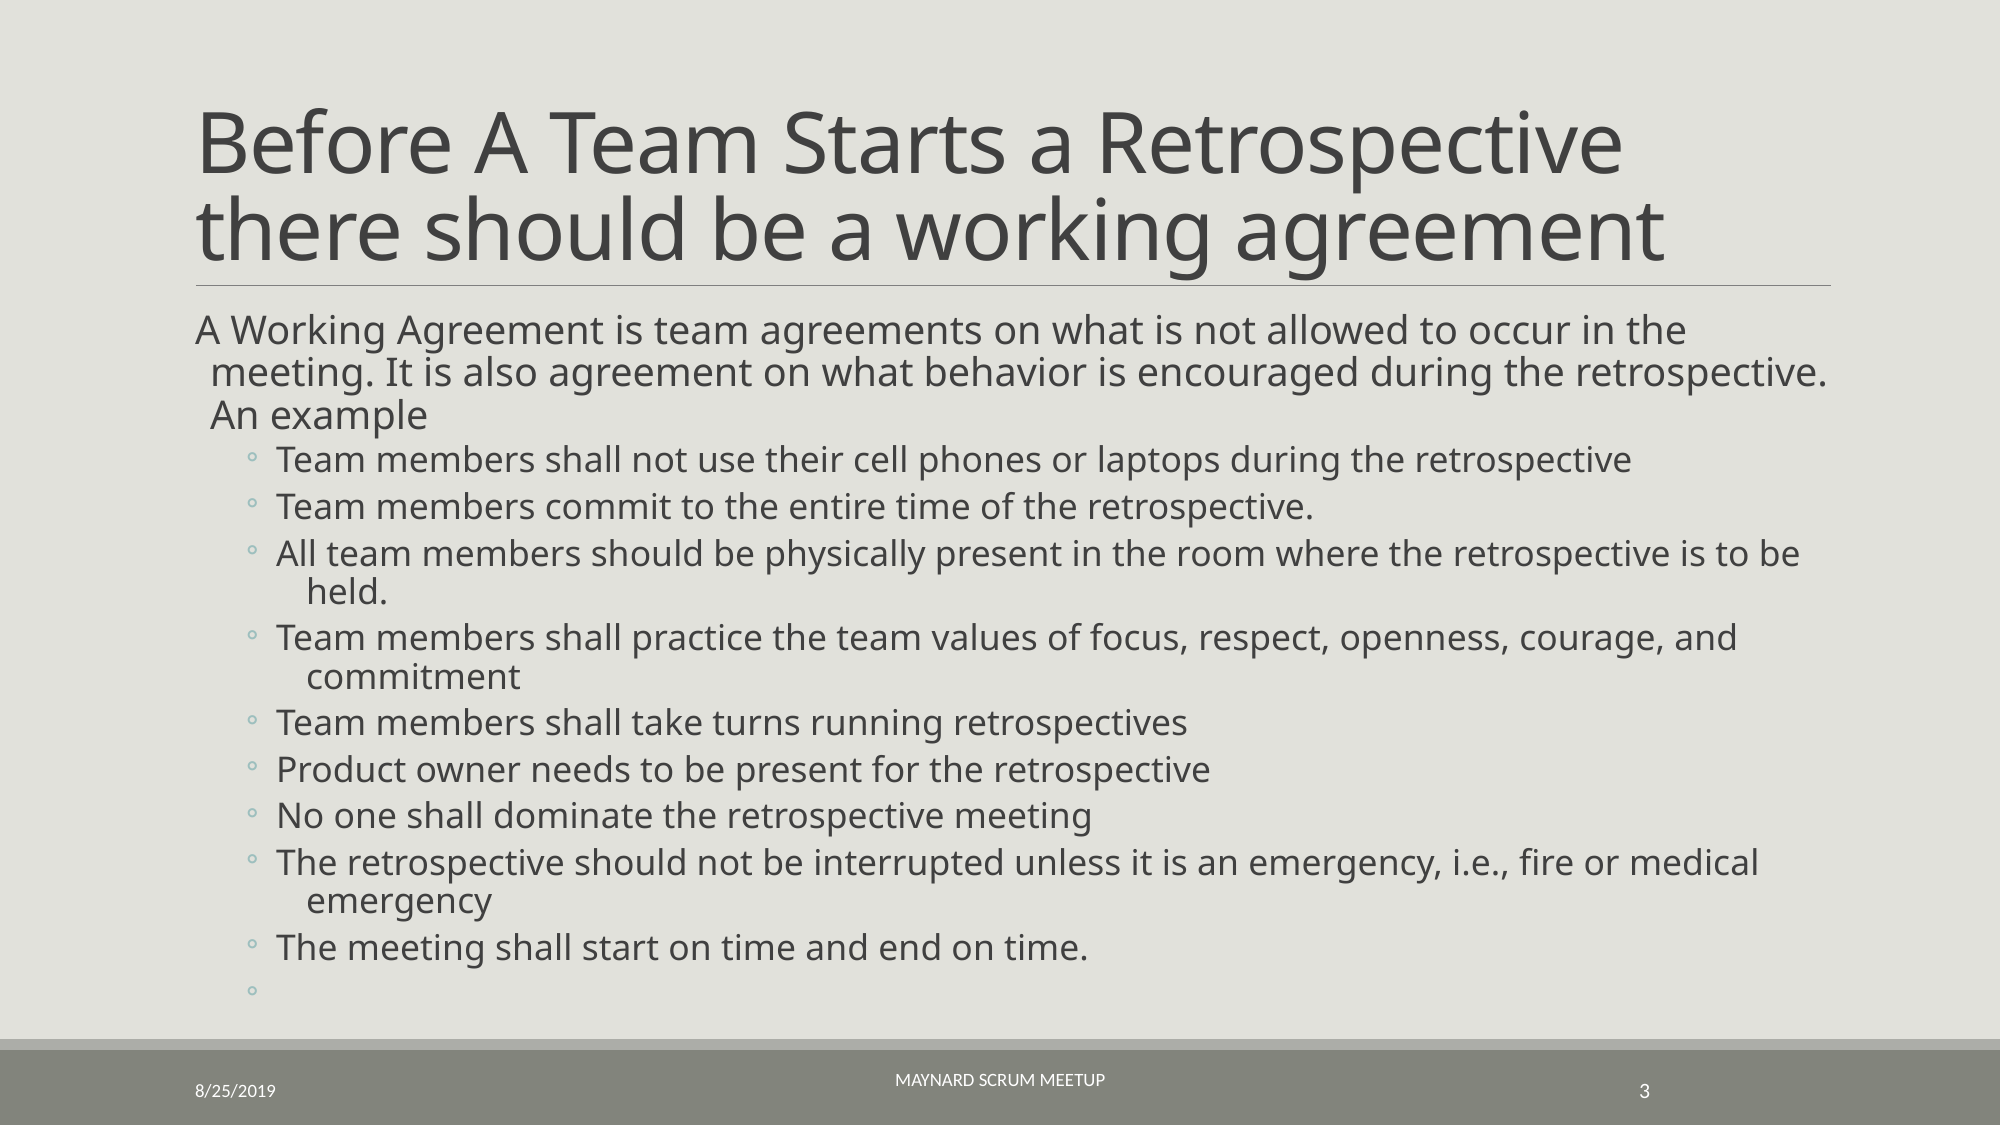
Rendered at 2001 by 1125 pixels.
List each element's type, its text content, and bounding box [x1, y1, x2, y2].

text_box 8/25/2019 [180, 1059, 586, 1120]
text_box 3 [1624, 1059, 1840, 1120]
text_box Maynard Scrum meetup [604, 1059, 1396, 1120]
list A Working Agreement is team agreements on what is not allowed to occur in the meeting. It is also agreement on what behavior is encouraged during the retrospective. An example Team members shall not use their cell phones or laptops during the retrospective Team members commit to the entire time of the retrospective. All team members should be physically present in the room where the retrospective is to be held. Team members shall practice the team values of focus, respect, openness, courage, and commitment Team members shall take turns running retrospectives Product owner needs to be present for the retrospective No one shall dominate the retrospective meeting The retrospective should not be interrupted unless it is an emergency, i.e., fire or medical emergency The meeting shall start on time and end on time. [180, 302, 1831, 987]
title Before A Team Starts a Retrospective there should be a working agreement [180, 47, 1831, 286]
